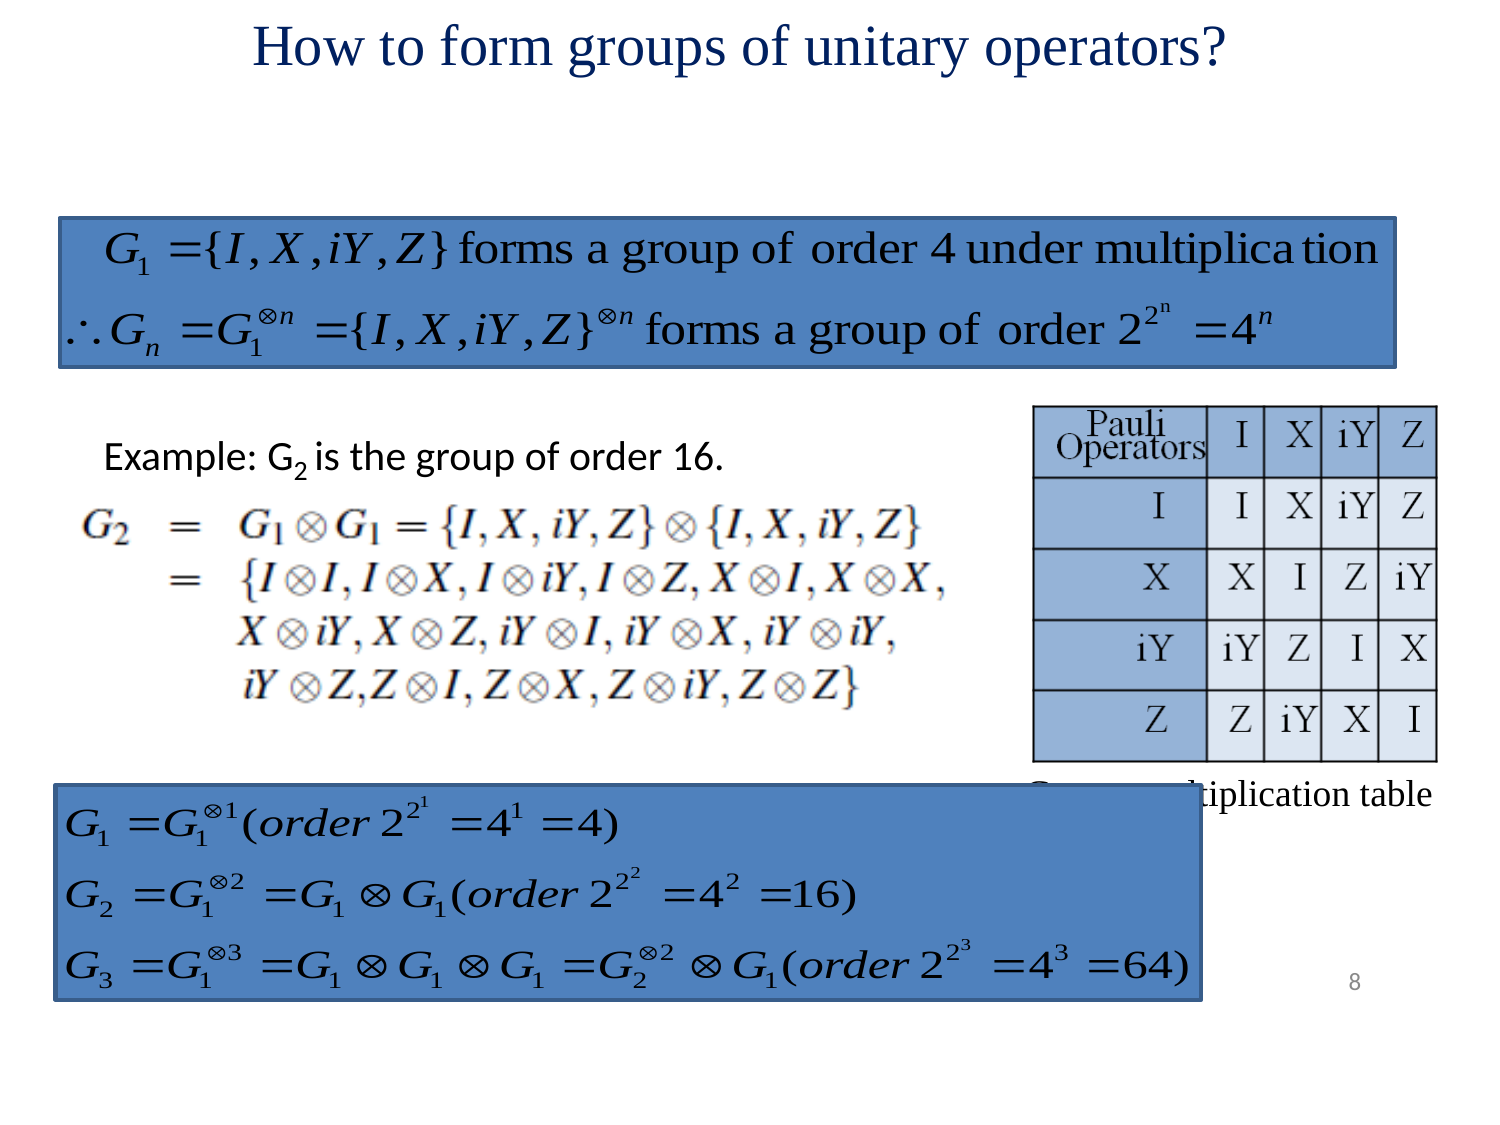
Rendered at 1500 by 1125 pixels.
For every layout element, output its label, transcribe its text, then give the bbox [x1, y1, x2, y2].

text_box Group multiplication table [1010, 762, 1464, 822]
text_box Example: G2 is the group of order 16. [88, 420, 869, 494]
chart [57, 786, 1199, 998]
text_box <number> [1333, 937, 1434, 1024]
chart [61, 220, 1394, 365]
text_box How to form groups of unitary operators? [64, 0, 1415, 119]
picture [76, 503, 951, 717]
picture [1021, 387, 1457, 762]
